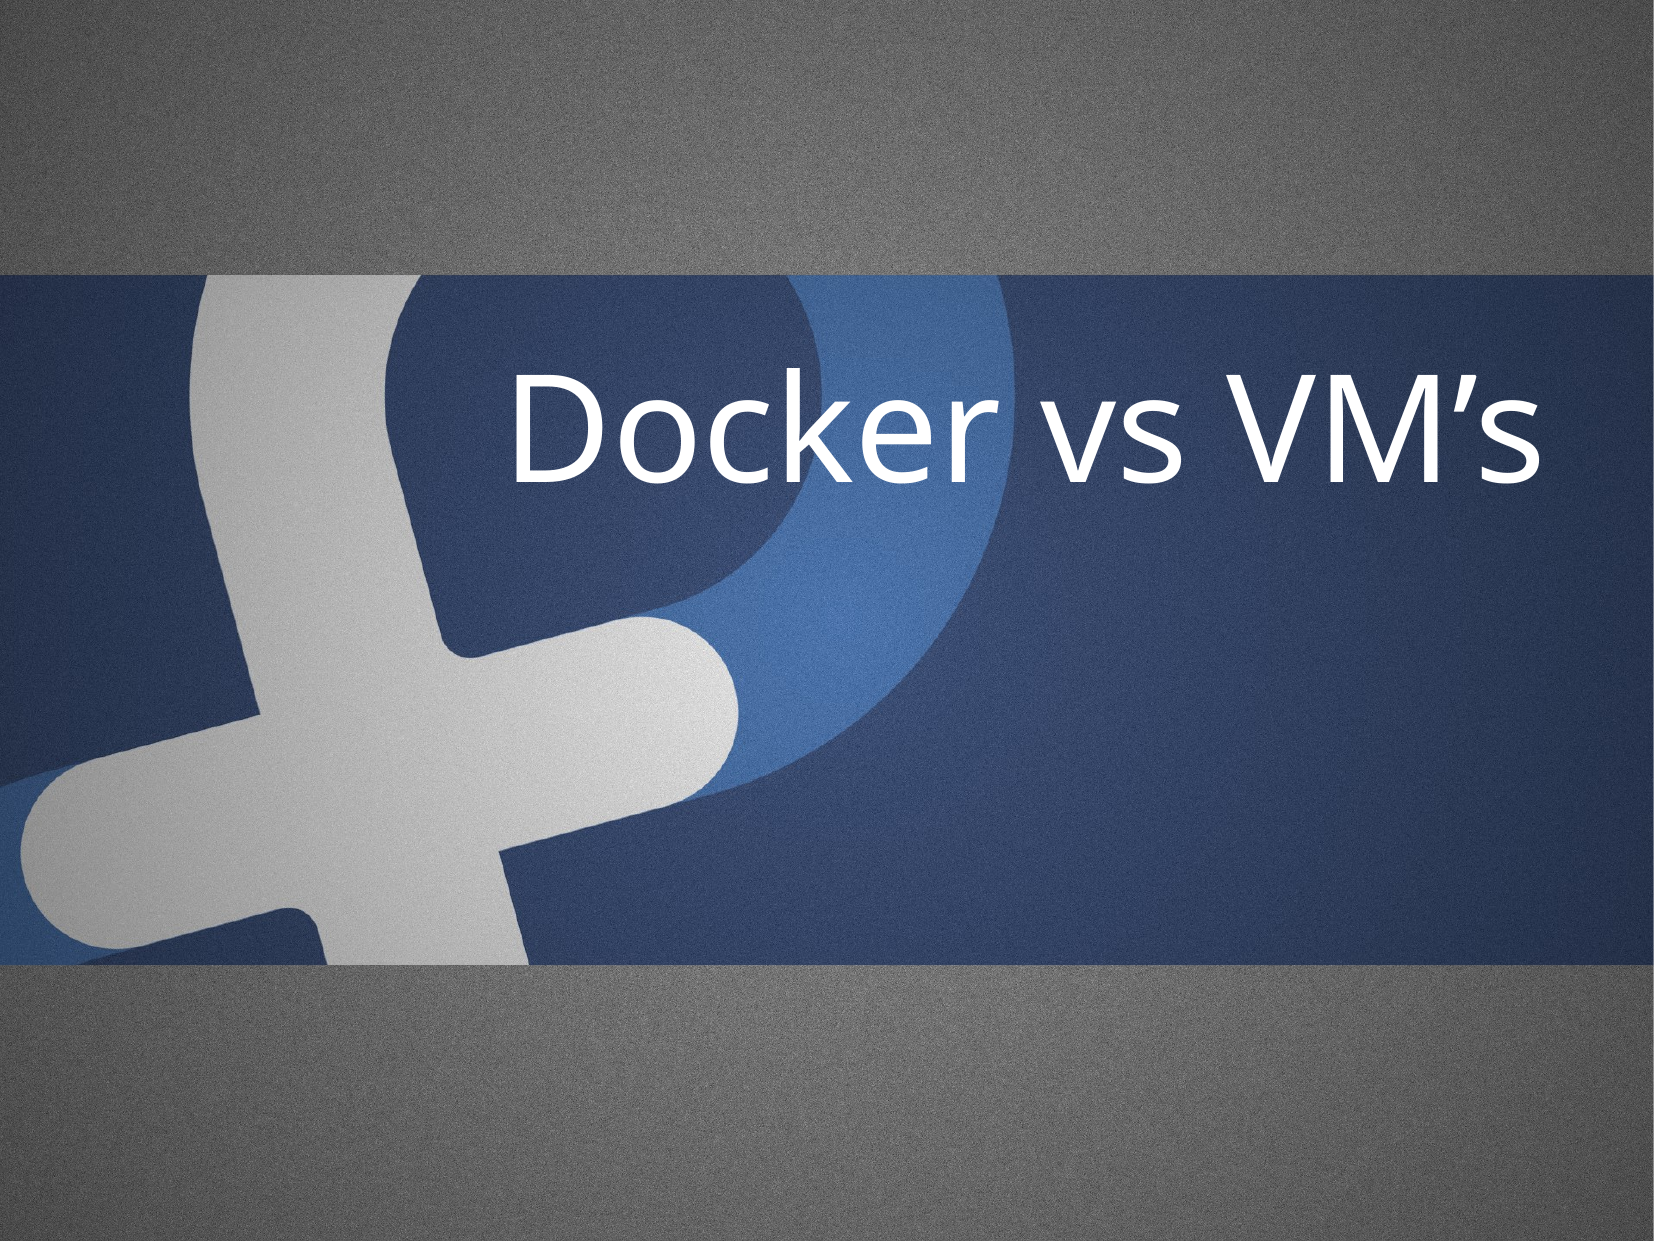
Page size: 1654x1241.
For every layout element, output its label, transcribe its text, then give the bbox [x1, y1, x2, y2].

picture [0, 0, 1654, 1241]
text_box Docker vs VM’s [360, 315, 1562, 654]
